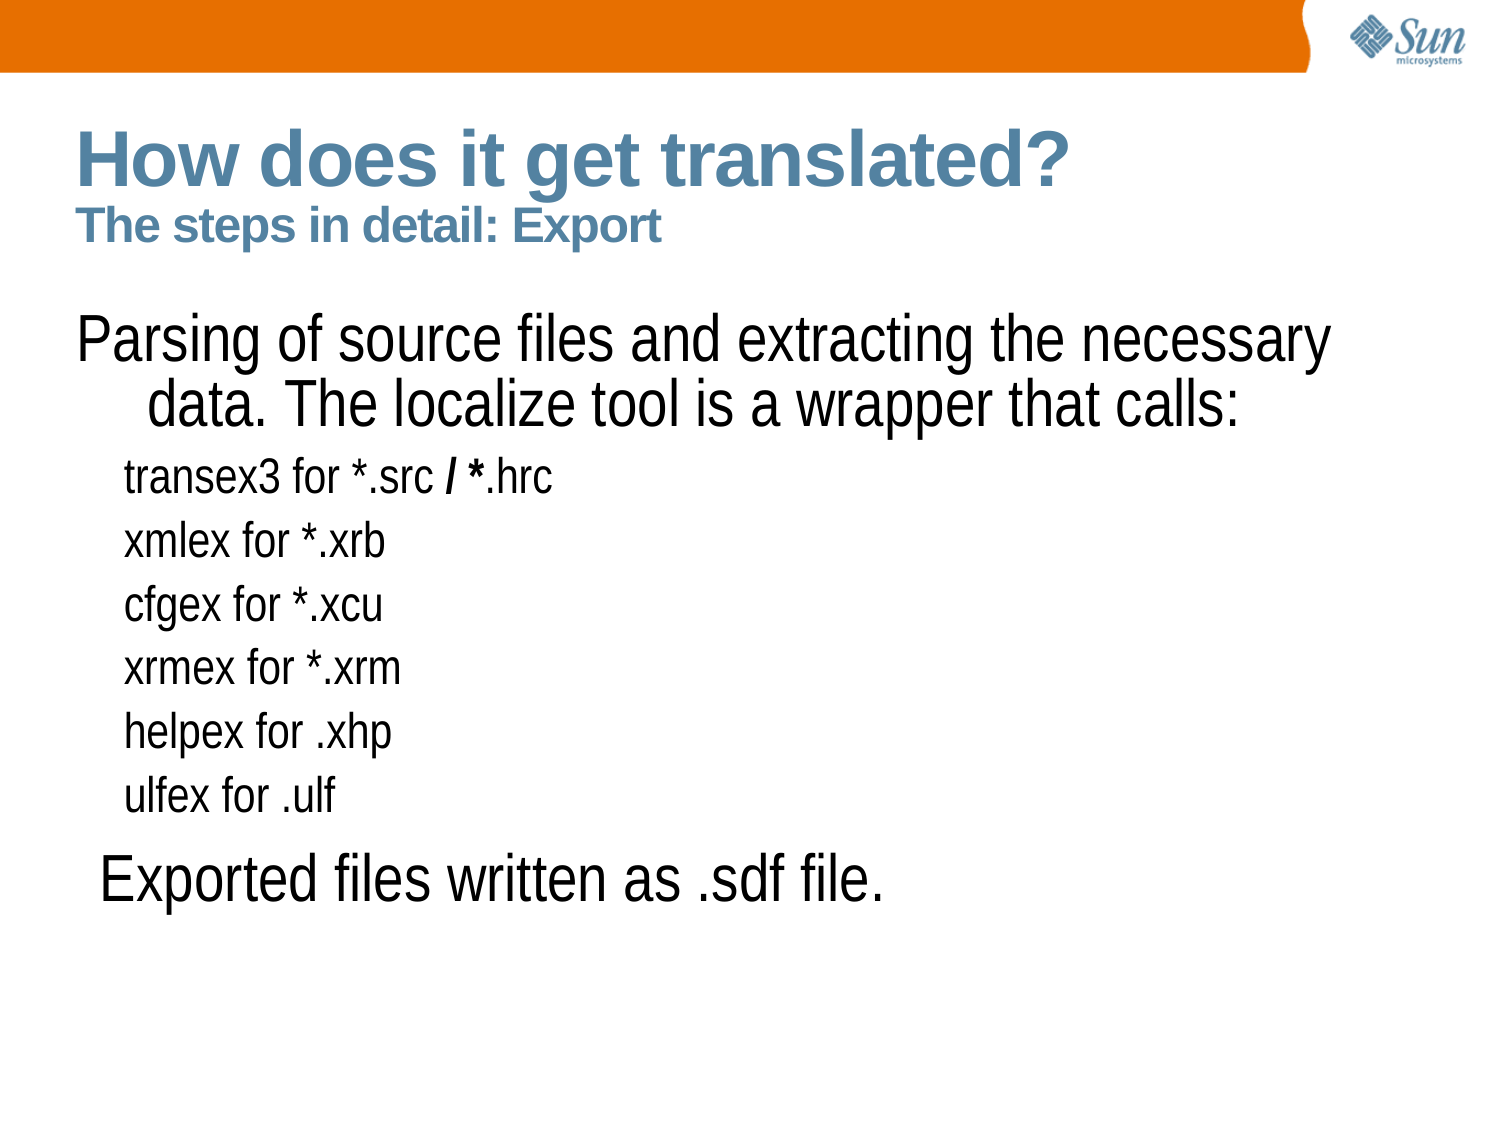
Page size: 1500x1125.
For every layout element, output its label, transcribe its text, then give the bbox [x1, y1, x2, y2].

picture [0, 0, 1500, 75]
title How does it get translated? The steps in detail: Export [75, 122, 1438, 263]
list Parsing of source files and extracting the necessary data. The localize tool is a wrapper that calls: transex3 for *.src / *.hrc xmlex for *.xrb cfgex for *.xcu xrmex for *.xrm helpex for .xhp ulfex for .ulf Exported files written as .sdf file. [64, 309, 1402, 1057]
